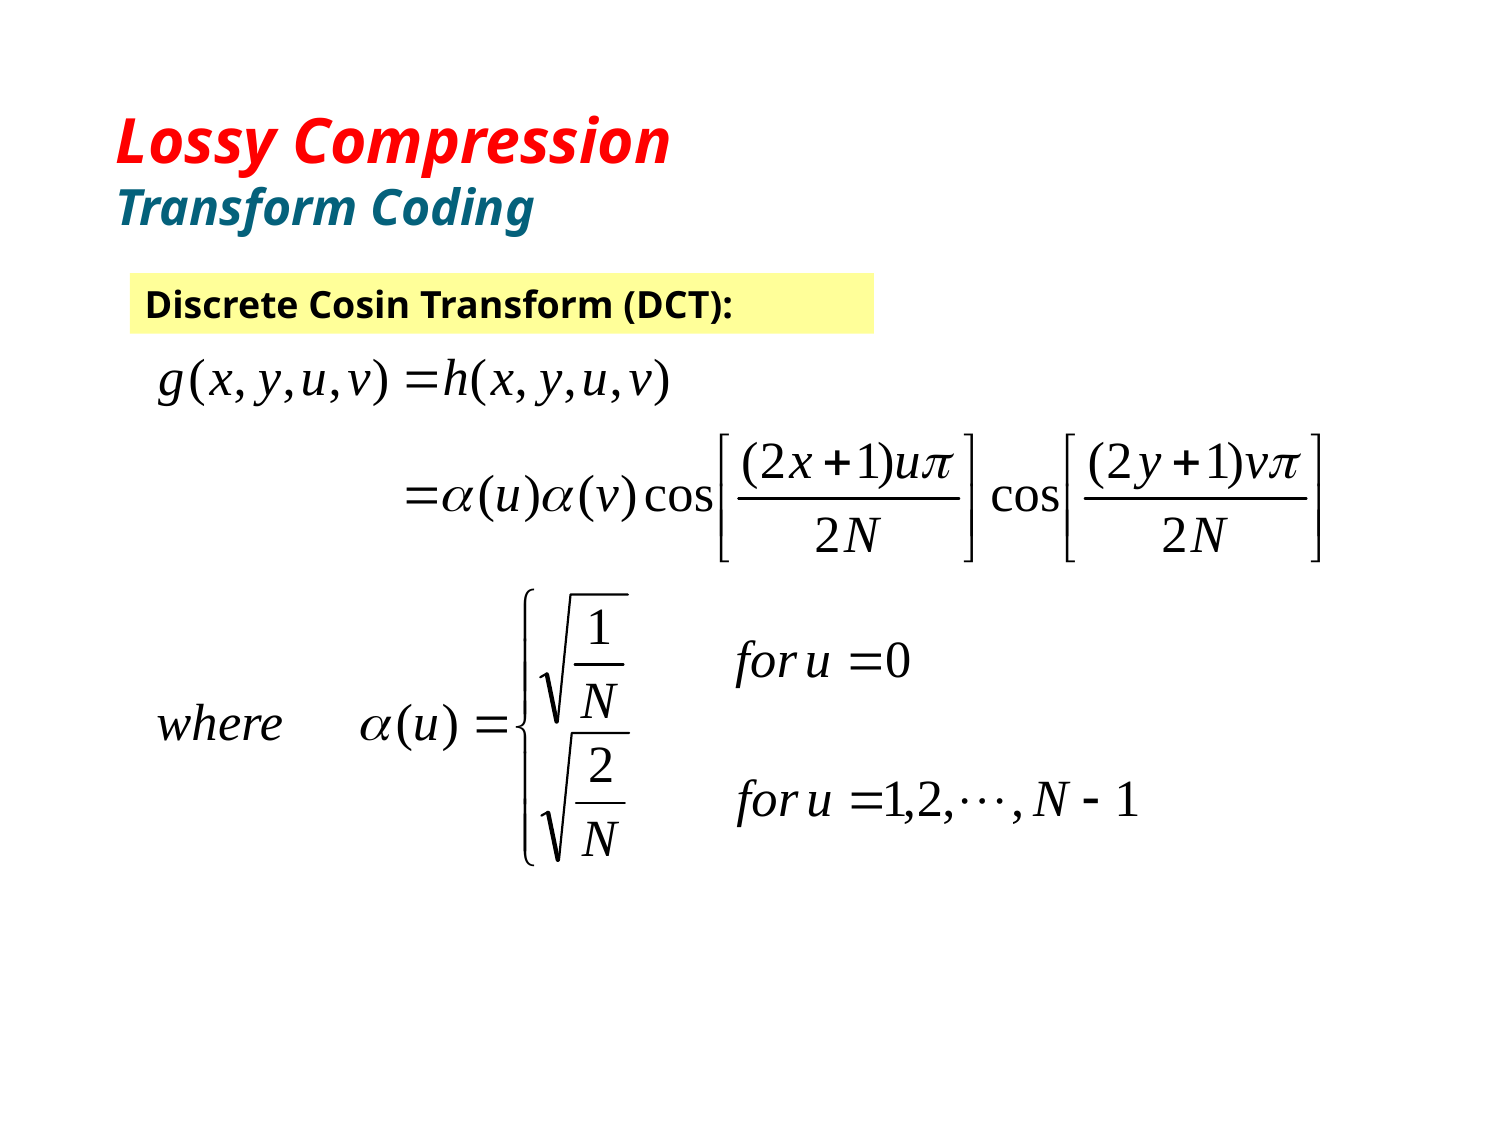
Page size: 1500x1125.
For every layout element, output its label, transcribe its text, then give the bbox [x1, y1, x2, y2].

text_box Lossy Compression Transform Coding [101, 55, 1377, 244]
text_box Discrete Cosin Transform (DCT): [129, 273, 874, 334]
chart [147, 350, 1341, 879]
